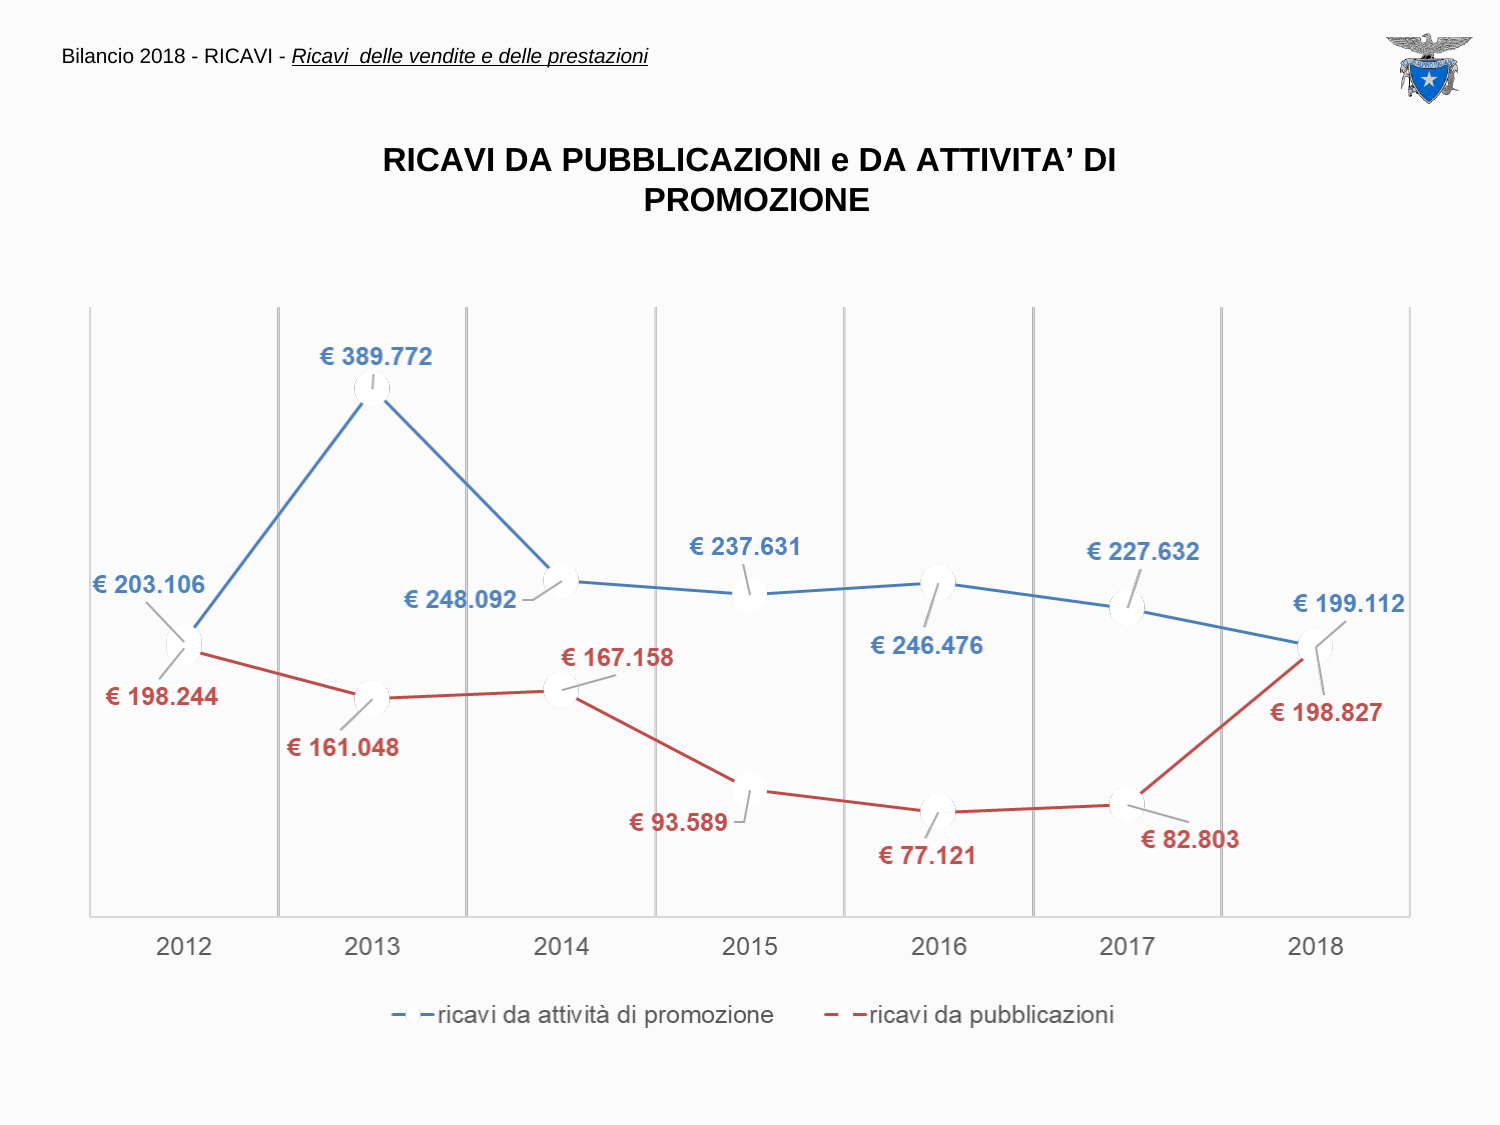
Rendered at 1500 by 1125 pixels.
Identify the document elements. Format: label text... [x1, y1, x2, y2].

text_box Bilancio 2018 - RICAVI - Ricavi delle vendite e delle prestazioni [46, 35, 715, 76]
text_box RICAVI DA PUBBLICAZIONI e DA ATTIVITA’ DI PROMOZIONE [259, 122, 1241, 235]
picture [1382, 29, 1477, 112]
picture [67, 284, 1433, 1047]
